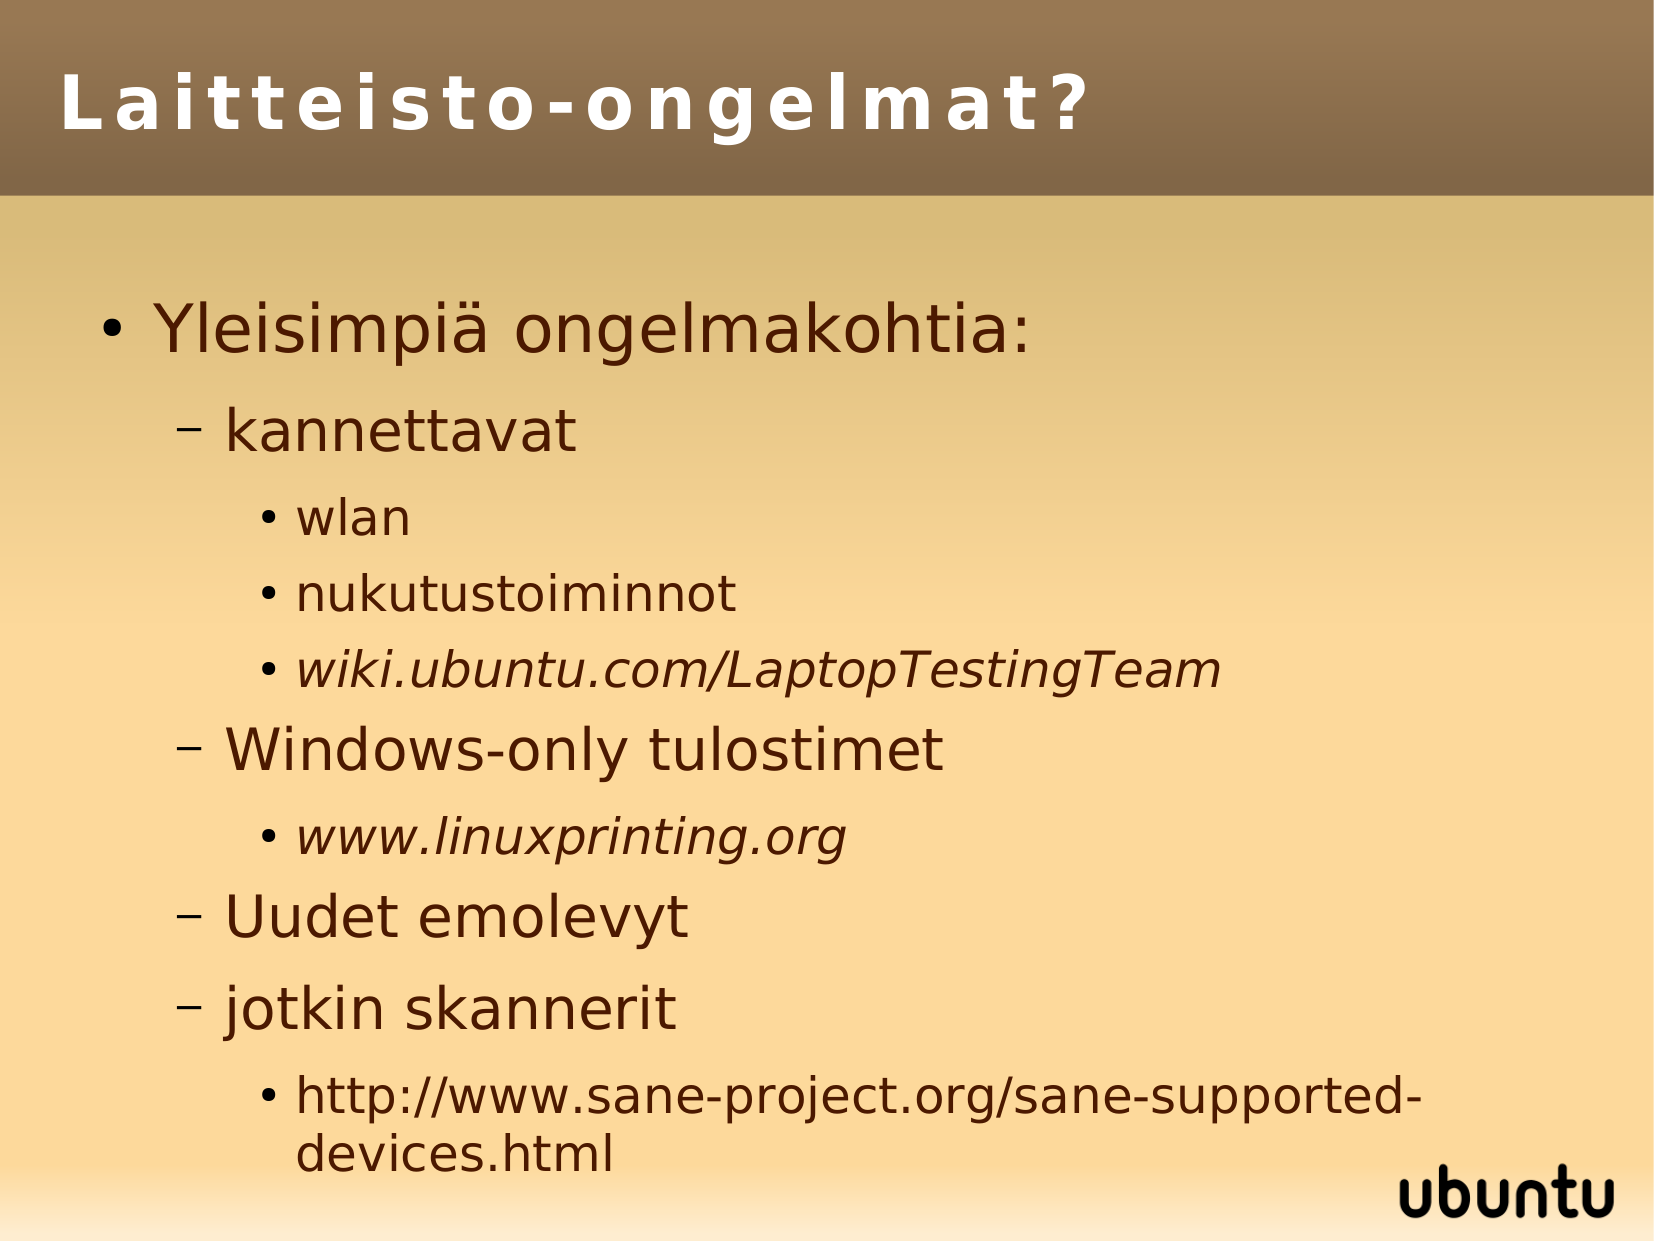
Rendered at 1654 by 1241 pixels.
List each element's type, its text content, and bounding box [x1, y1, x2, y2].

list Yleisimpiä ongelmakohtia: kannettavat wlan nukutustoiminnot wiki.ubuntu.com/LaptopTestingTeam Windows-only tulostimet www.linuxprinting.org Uudet emolevyt jotkin skannerit http://www.sane-project.org/sane-supported-devices.html [82, 290, 1571, 1184]
picture [0, 0, 1654, 1241]
title Laitteisto-ongelmat? [59, 29, 1595, 178]
